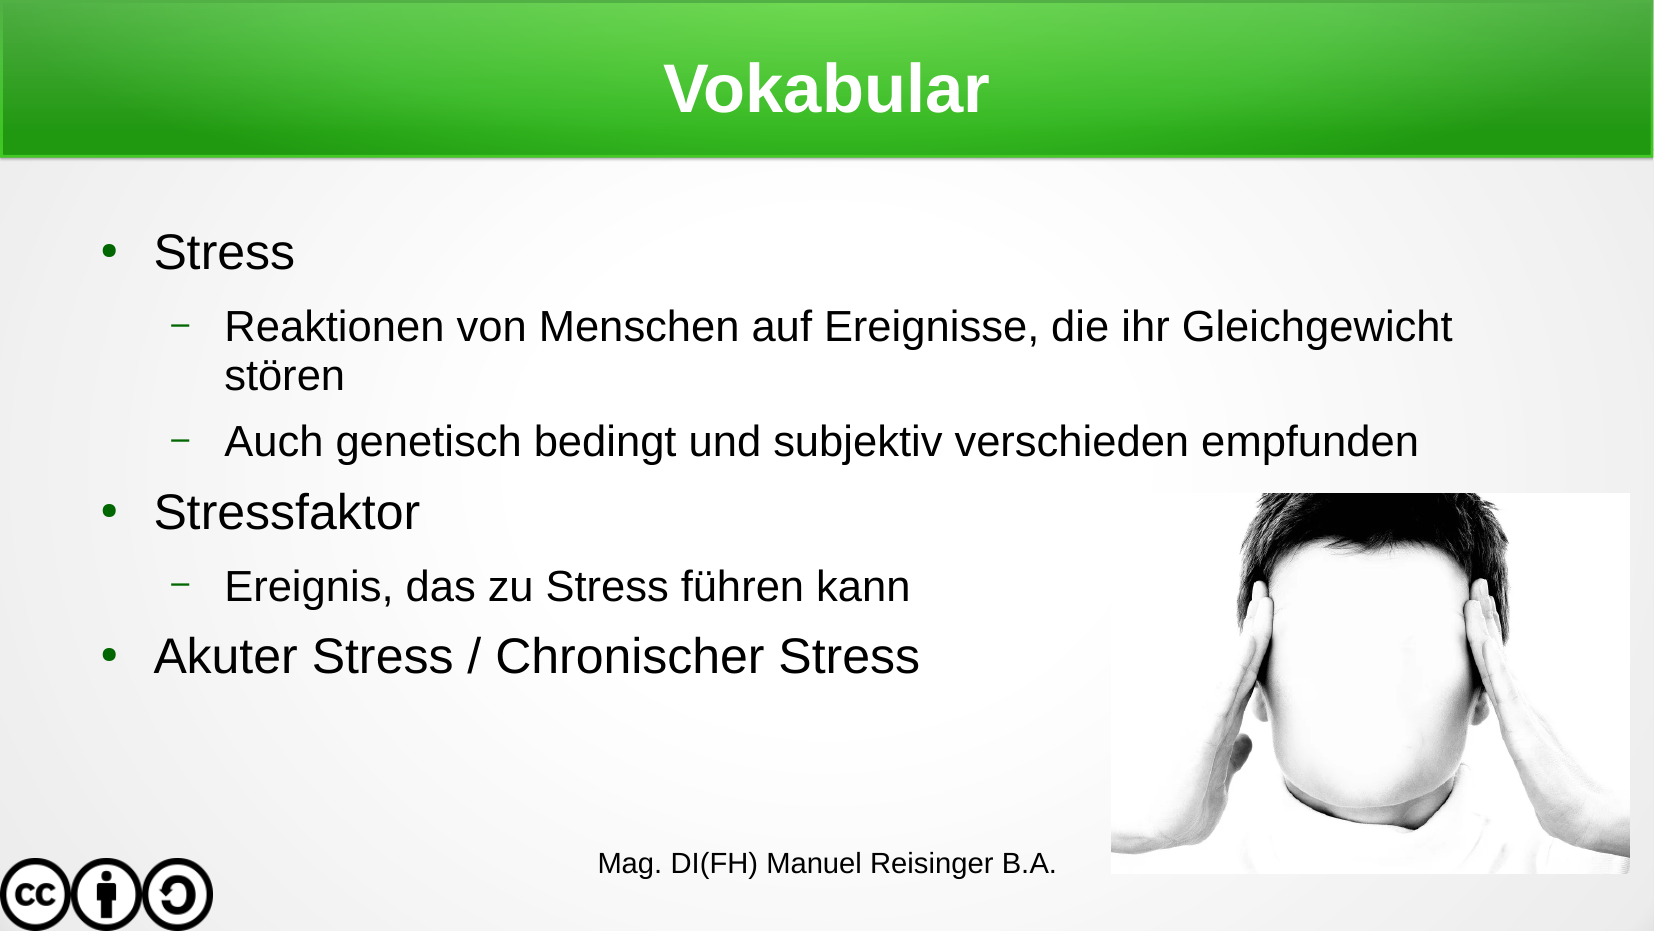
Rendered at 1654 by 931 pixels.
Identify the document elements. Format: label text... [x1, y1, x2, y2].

picture [1111, 493, 1630, 874]
list Stress Reaktionen von Menschen auf Ereignisse, die ihr Gleichgewicht stören Auch genetisch bedingt und subjektiv verschieden empfunden Stressfaktor Ereignis, das zu Stress führen kann Akuter Stress / Chronischer Stress [82, 224, 1571, 764]
picture [0, 858, 213, 931]
title Vokabular [82, 35, 1571, 142]
